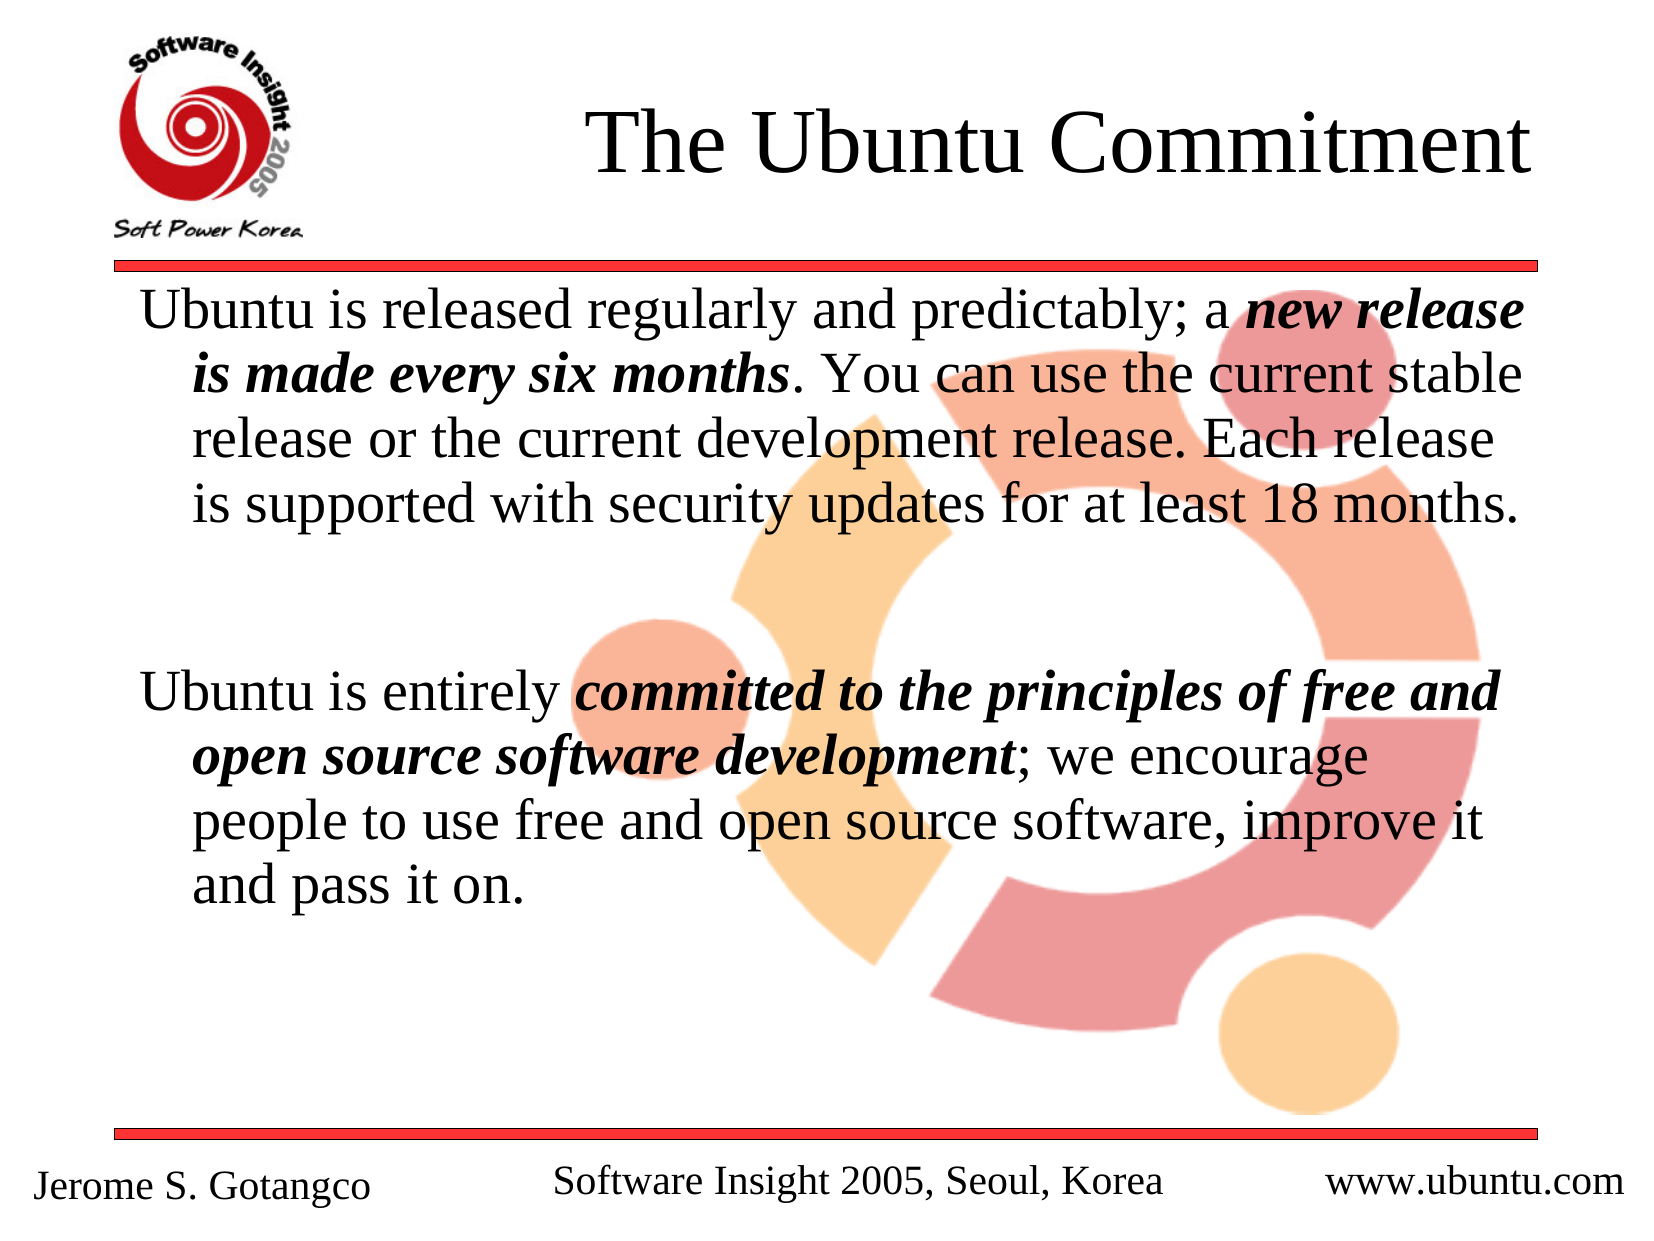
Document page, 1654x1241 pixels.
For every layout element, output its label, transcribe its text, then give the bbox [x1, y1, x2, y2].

title The Ubuntu Commitment [334, 37, 1534, 246]
picture [114, 36, 303, 238]
list Ubuntu is released regularly and predictably; a new release is made every six months. You can use the current stable release or the current development release. Each release is supported with security updates for at least 18 months. Ubuntu is entirely committed to the principles of free and open source software development; we encourage people to use free and open source software, improve it and pass it on. [121, 276, 1534, 1127]
